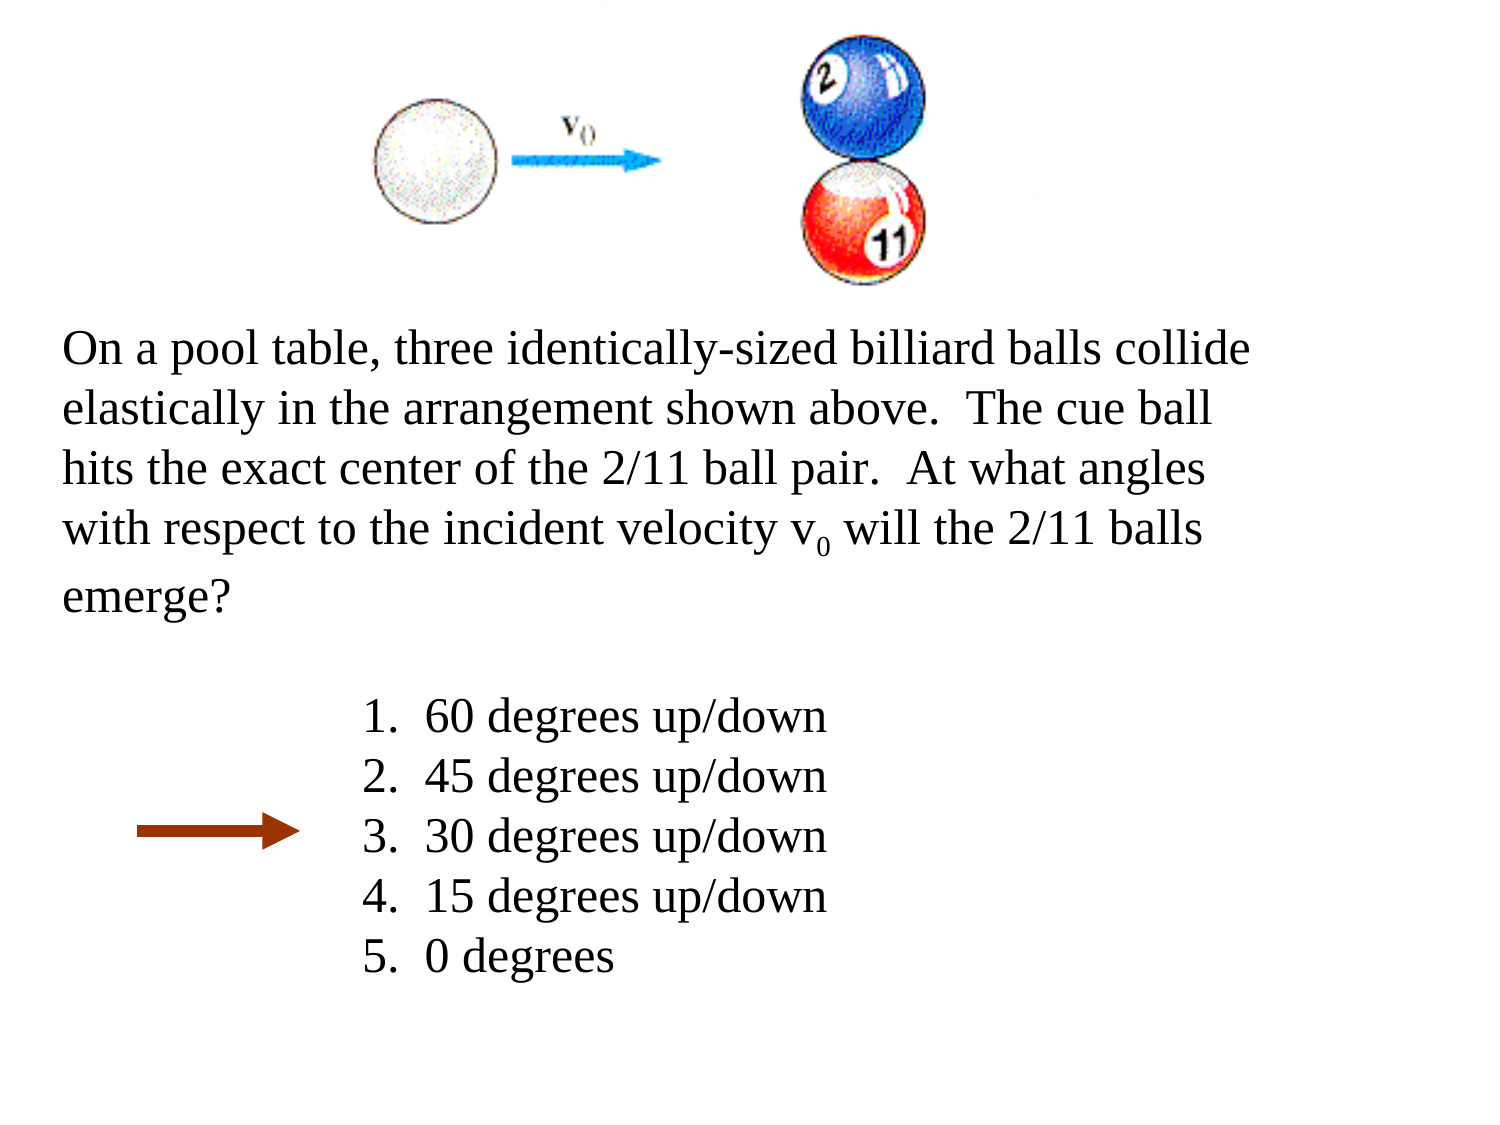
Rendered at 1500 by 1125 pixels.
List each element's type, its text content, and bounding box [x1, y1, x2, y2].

picture [275, 0, 1051, 306]
text_box On a pool table, three identically-sized billiard balls collide elastically in the arrangement shown above. The cue ball hits the exact center of the 2/11 ball pair. At what angles with respect to the incident velocity v0 will the 2/11 balls emerge? 1. 60 degrees up/down 2. 45 degrees up/down 3. 30 degrees up/down 4. 15 degrees up/down 5. 0 degrees [47, 306, 1276, 991]
